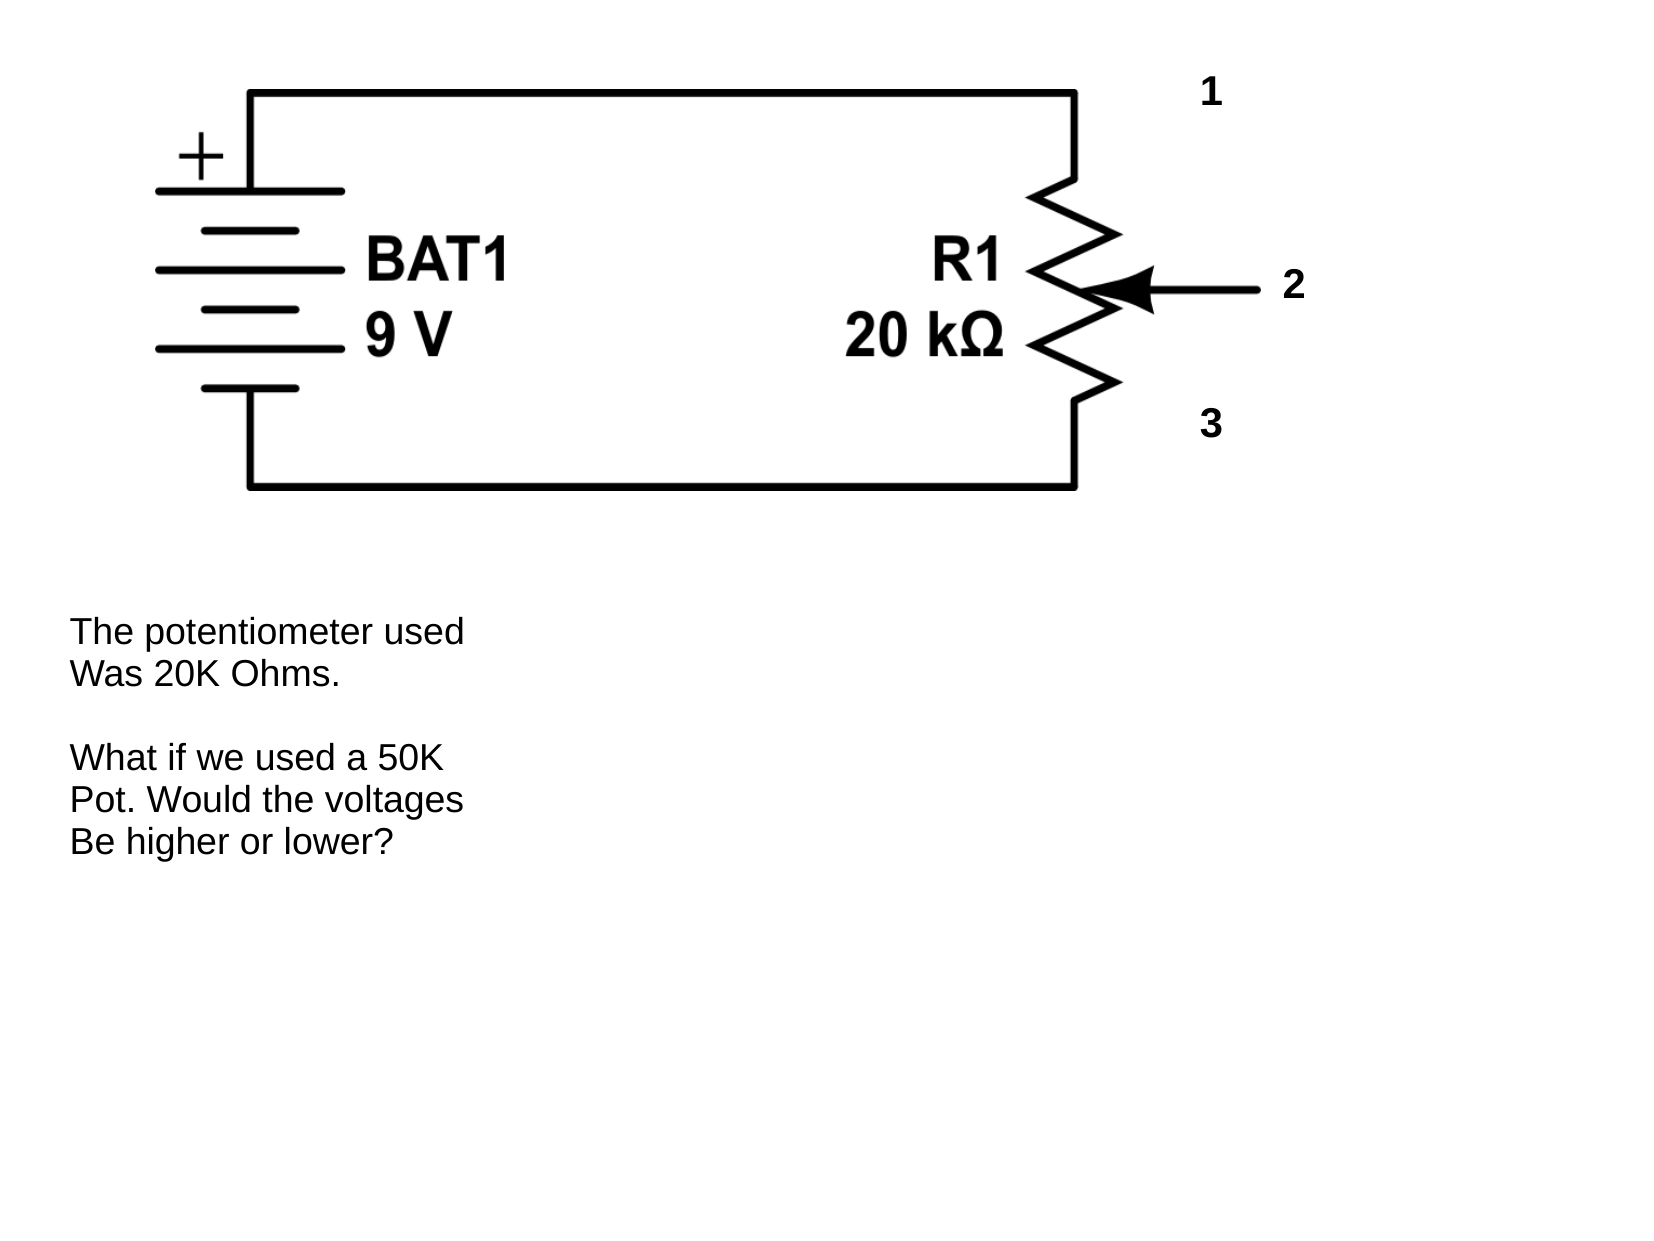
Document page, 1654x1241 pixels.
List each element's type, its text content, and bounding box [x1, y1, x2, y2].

text_box 3 [1185, 392, 1238, 455]
text_box 1 [1185, 60, 1238, 123]
text_box The potentiometer used Was 20K Ohms. What if we used a 50K Pot. Would the voltages Be higher or lower? [54, 602, 481, 871]
picture [155, 89, 1261, 491]
text_box 2 [1267, 252, 1321, 316]
